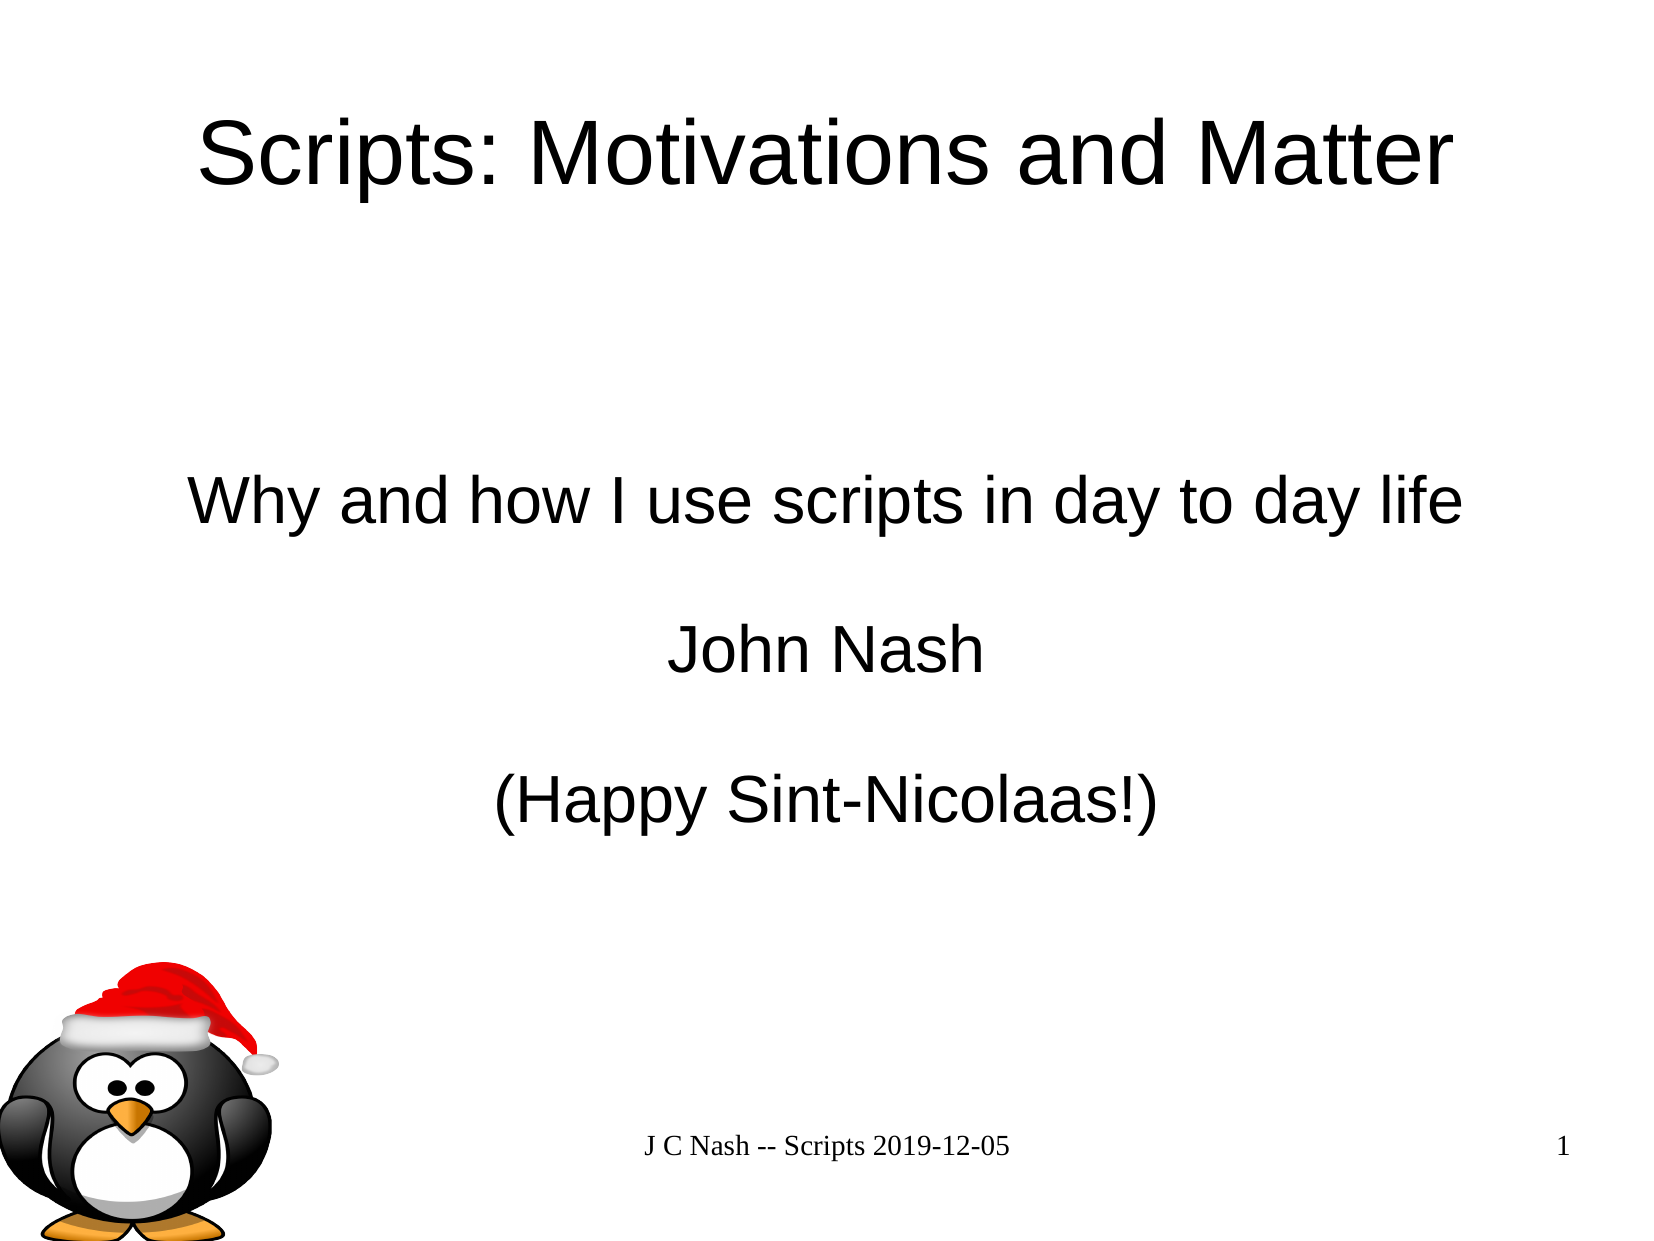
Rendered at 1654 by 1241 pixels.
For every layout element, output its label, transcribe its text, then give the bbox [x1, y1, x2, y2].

title Scripts: Motivations and Matter [82, 49, 1571, 257]
subtitle Why and how I use scripts in day to day life John Nash (Happy Sint-Nicolaas!) [82, 290, 1571, 1010]
picture [0, 962, 279, 1241]
